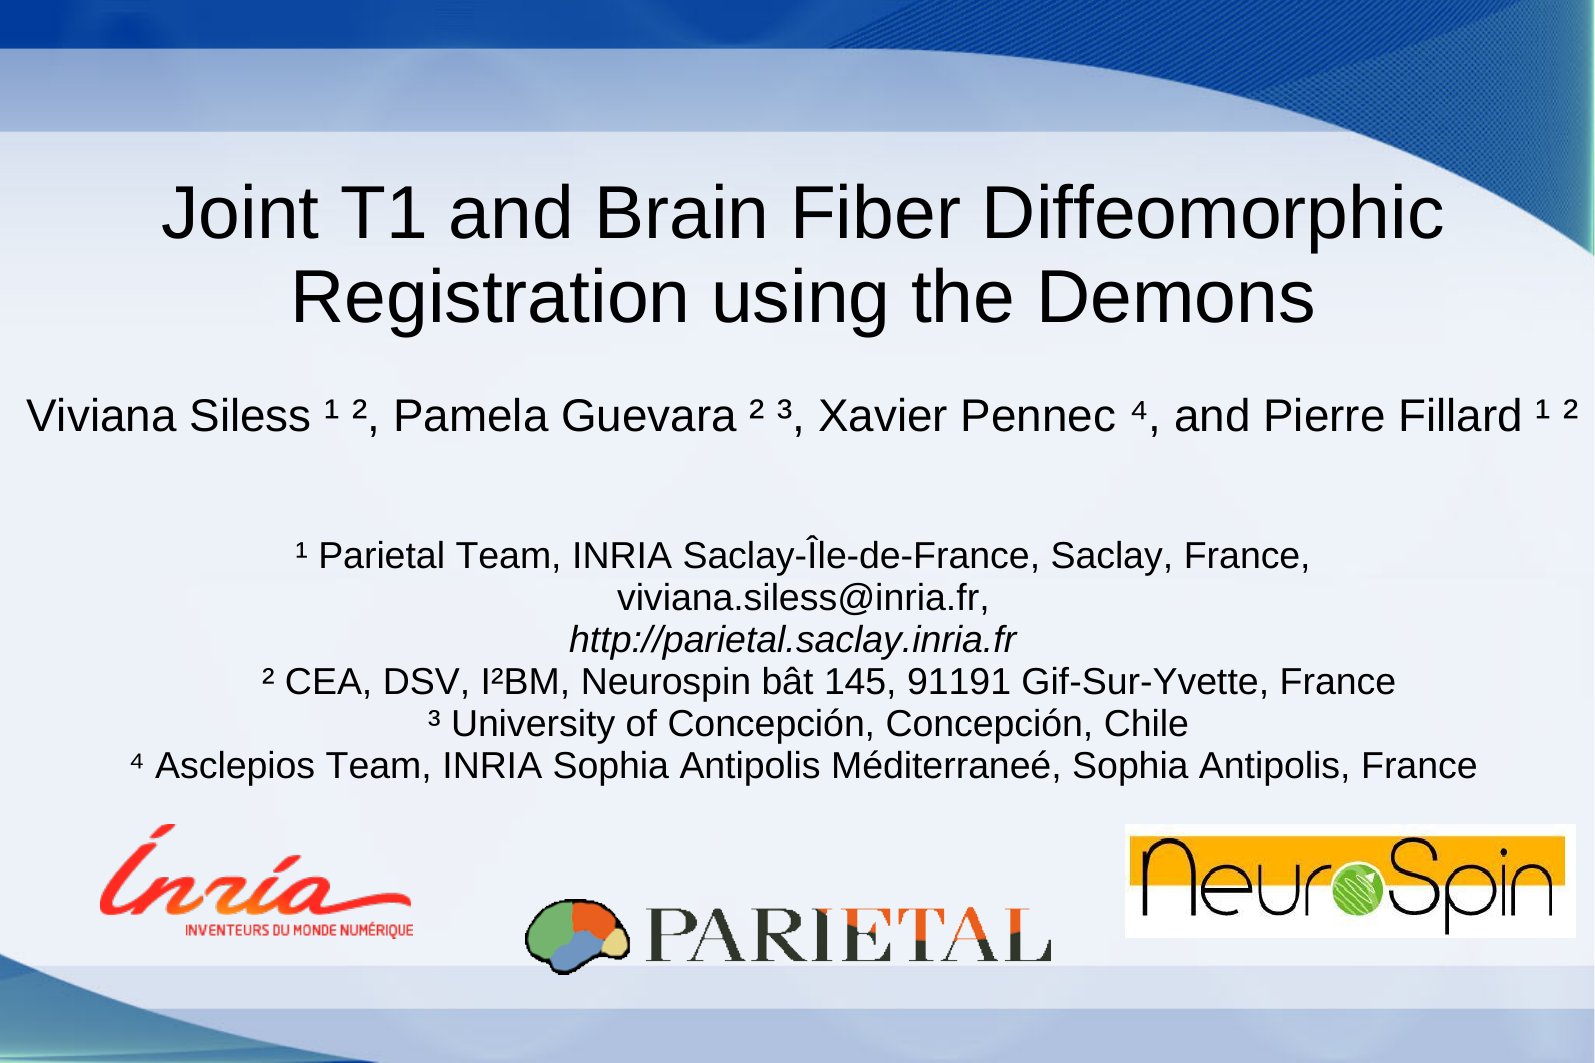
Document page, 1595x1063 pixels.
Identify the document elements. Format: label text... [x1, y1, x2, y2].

picture [0, 899, 1595, 1063]
picture [0, 0, 1595, 133]
subtitle Joint T1 and Brain Fiber Diffeomorphic Registration using the Demons Viviana Siless ¹ ², Pamela Guevara ² ³, Xavier Pennec ⁴, and Pierre Fillard ¹ ² ¹ Parietal Team, INRIA Saclay-Île-de-France, Saclay, France, viviana.siless@inria.fr, http://parietal.saclay.inria.fr ² CEA, DSV, I²BM, Neurospin bât 145, 91191 Gif-Sur-Yvette, France ³ University of Concepción, Concepción, Chile ⁴ Asclepios Team, INRIA Sophia Antipolis Méditerraneé, Sophia Antipolis, France [0, 133, 1595, 950]
picture [100, 824, 413, 939]
picture [1125, 824, 1576, 938]
